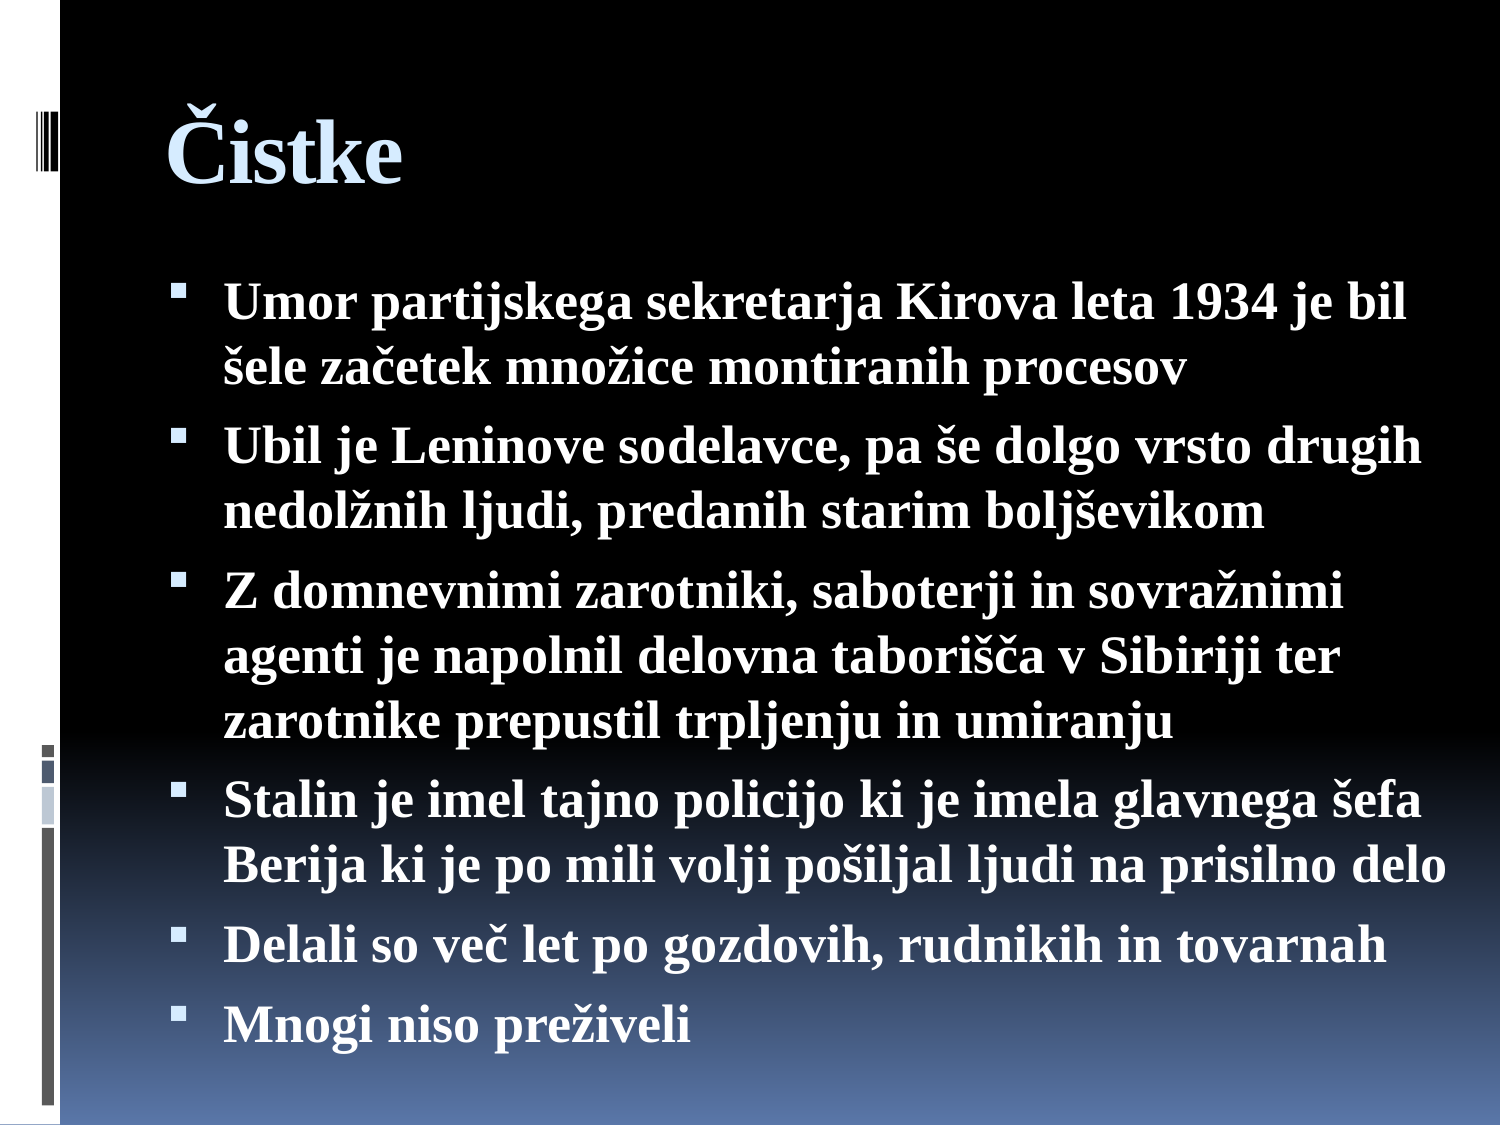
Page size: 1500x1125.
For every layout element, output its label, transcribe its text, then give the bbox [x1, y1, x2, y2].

title Čistke [150, 84, 1425, 235]
list Umor partijskega sekretarja Kirova leta 1934 je bil šele začetek množice montiranih procesov Ubil je Leninove sodelavce, pa še dolgo vrsto drugih nedolžnih ljudi, predanih starim boljševikom Z domnevnimi zarotniki, saboterji in sovražnimi agenti je napolnil delovna taborišča v Sibiriji ter zarotnike prepustil trpljenju in umiranju Stalin je imel tajno policijo ki je imela glavnega šefa Berija ki je po mili volji pošiljal ljudi na prisilno delo Delali so več let po gozdovih, rudnikih in tovarnah Mnogi niso preživeli [140, 257, 1465, 1125]
